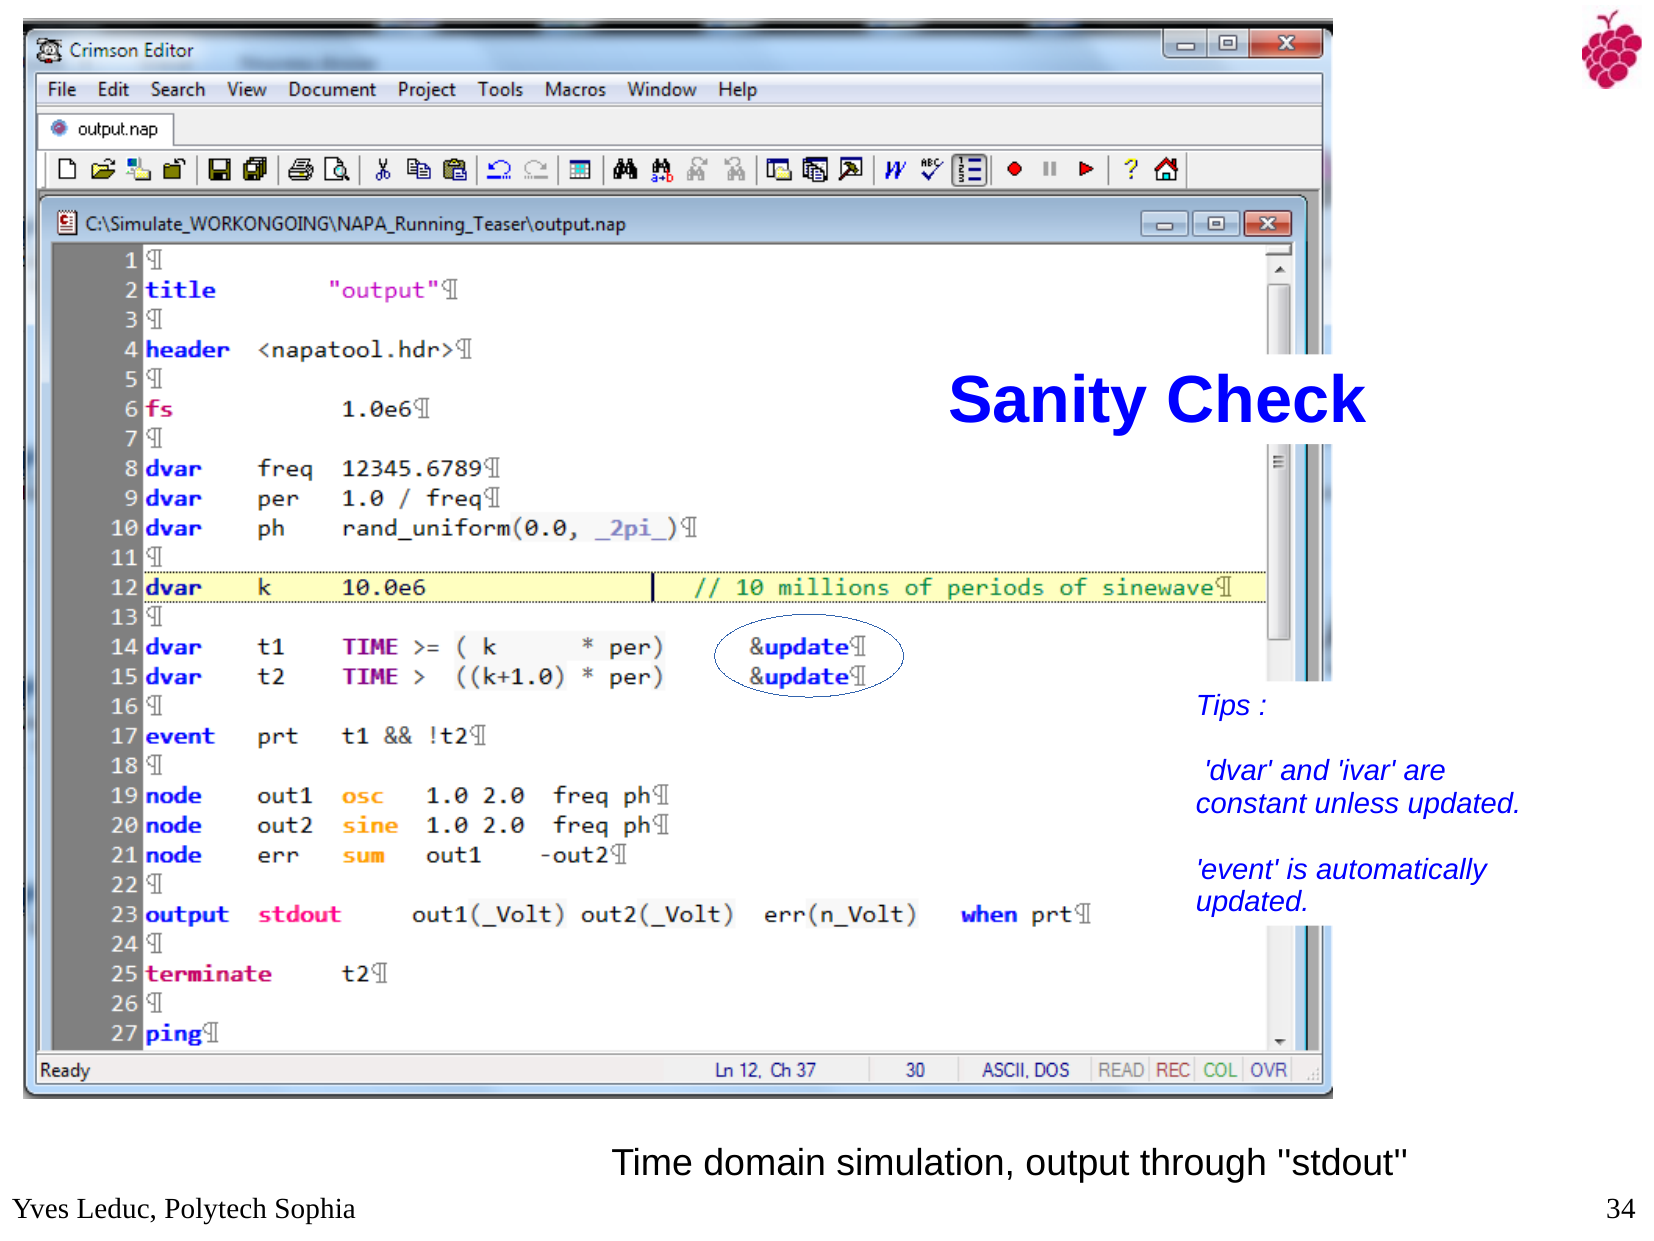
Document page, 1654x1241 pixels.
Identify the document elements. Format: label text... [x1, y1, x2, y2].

picture [1582, 5, 1642, 89]
text_box Time domain simulation, output through ''stdout'' [596, 1134, 1425, 1192]
text_box Tips : 'dvar' and 'ivar' are constant unless updated. 'event' is automatically updated. [1181, 681, 1608, 926]
picture [23, 18, 1333, 1099]
text_box Sanity Check [933, 354, 1383, 445]
